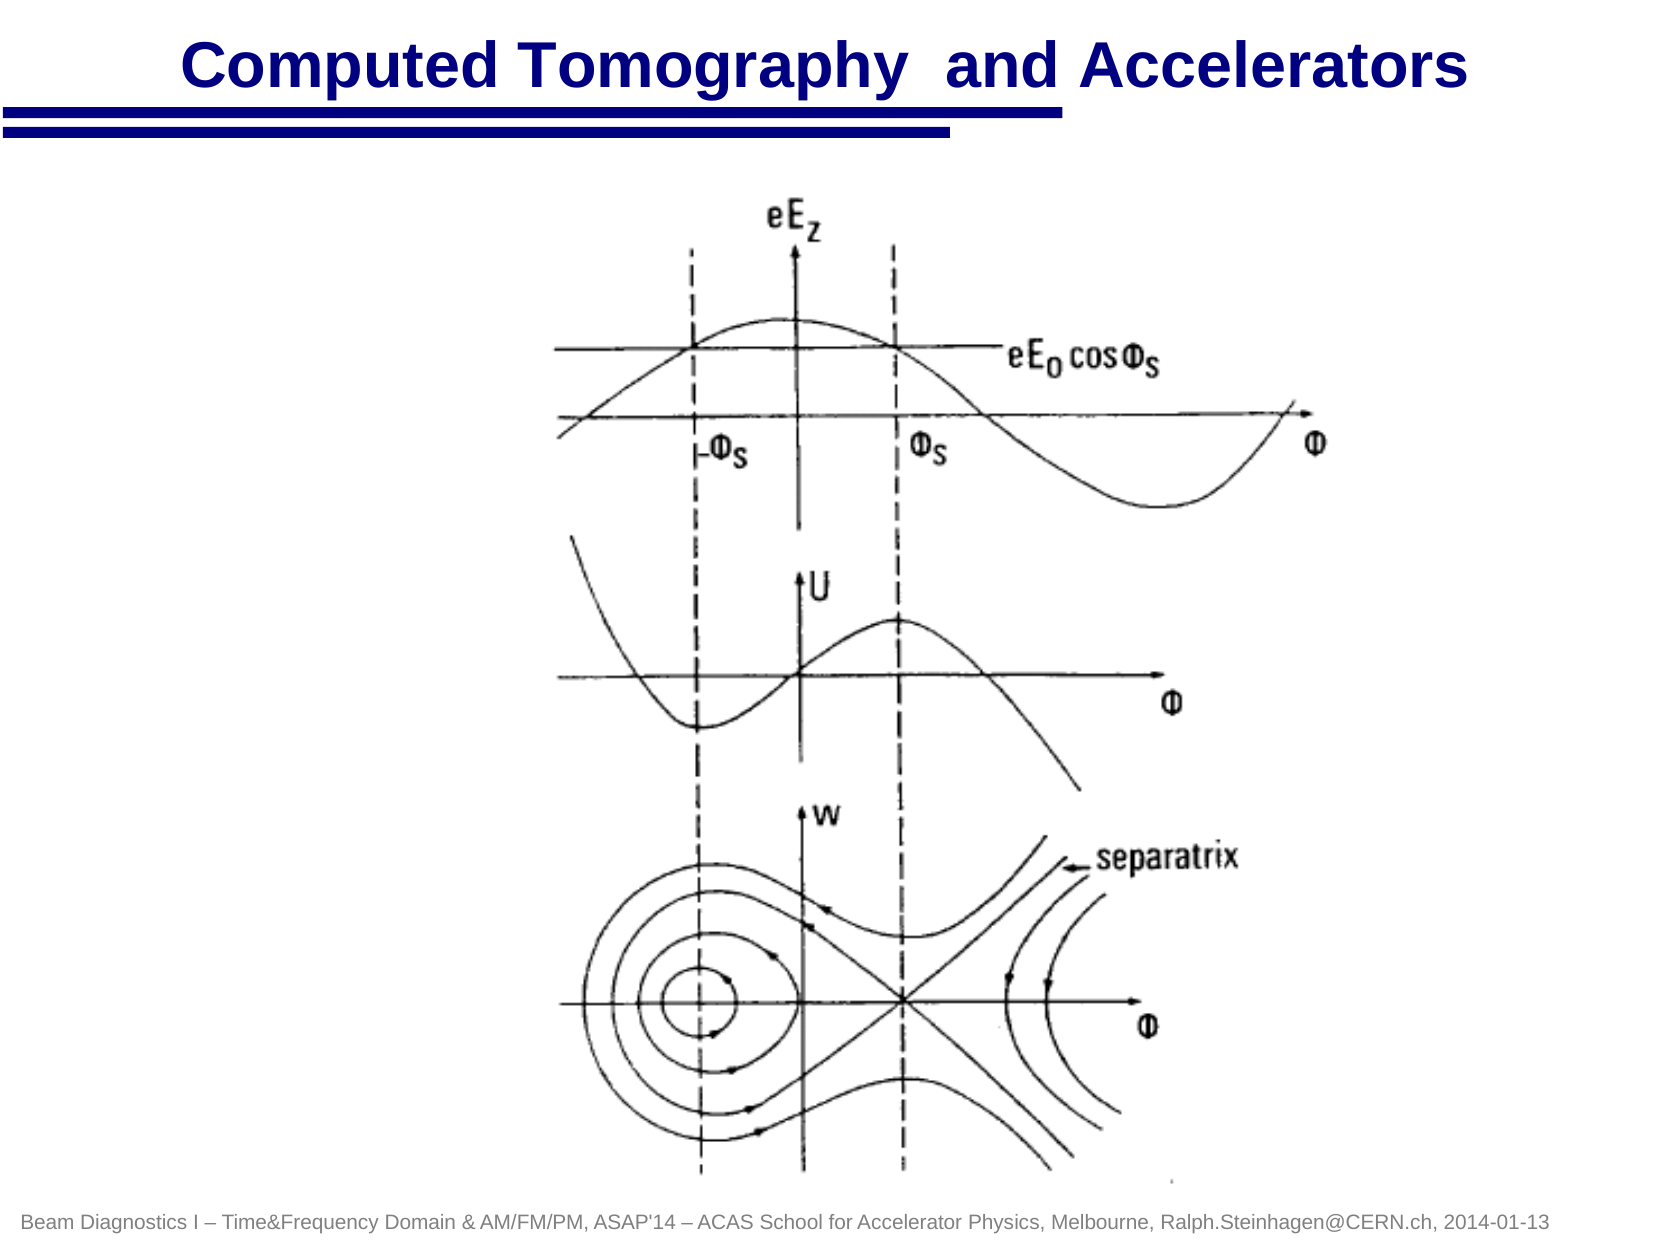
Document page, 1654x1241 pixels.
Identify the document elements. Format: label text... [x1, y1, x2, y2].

picture [284, 192, 1408, 1205]
title Computed Tomography and Accelerators [165, 0, 1559, 124]
